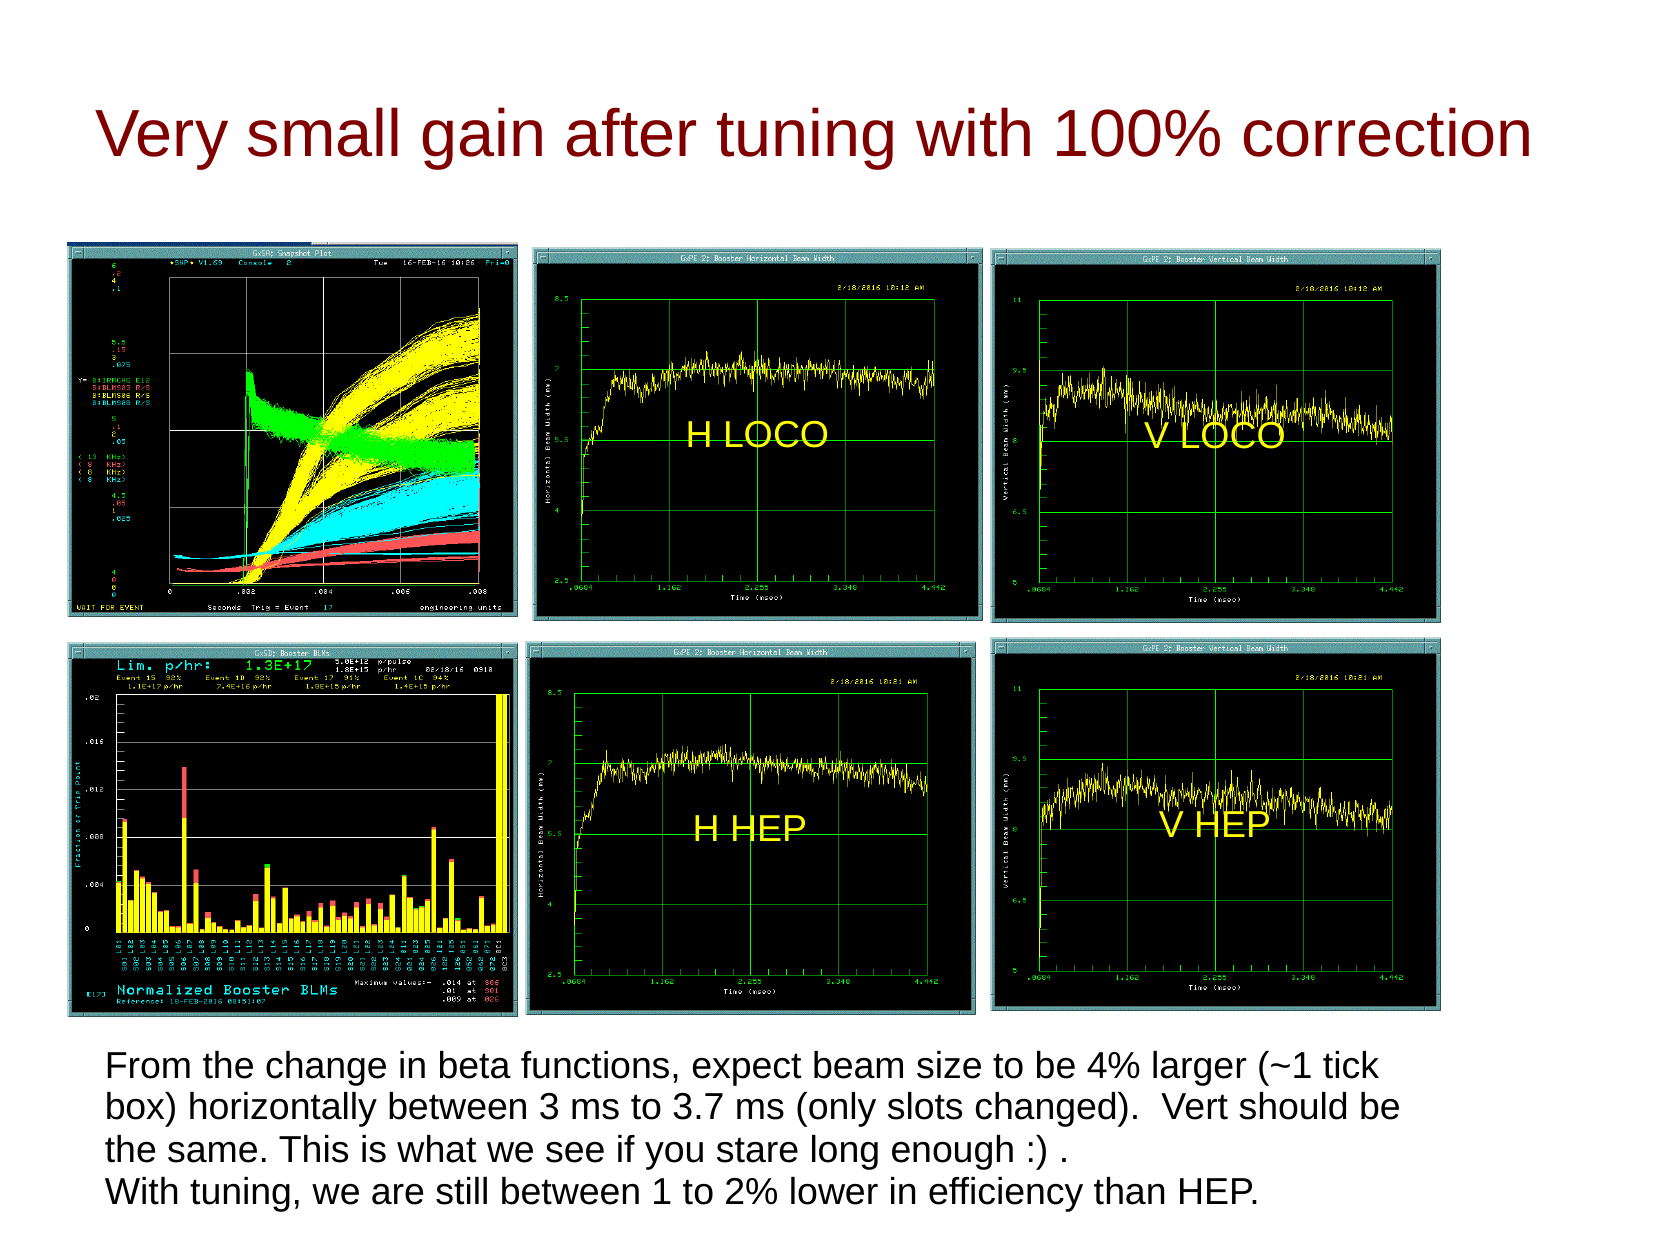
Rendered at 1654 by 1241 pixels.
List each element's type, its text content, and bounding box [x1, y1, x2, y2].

picture [525, 641, 976, 1015]
text_box From the change in beta functions, expect beam size to be 4% larger (~1 tick box) horizontally between 3 ms to 3.7 ms (only slots changed). Vert should be the same. This is what we see if you stare long enough :) . With tuning, we are still between 1 to 2% lower in efficiency than HEP. [90, 1036, 1426, 1220]
picture [532, 247, 983, 622]
picture [990, 637, 1441, 1012]
picture [67, 242, 518, 617]
picture [990, 248, 1441, 623]
title Very small gain after tuning with 100% correction [71, 30, 1560, 238]
picture [67, 642, 518, 1017]
